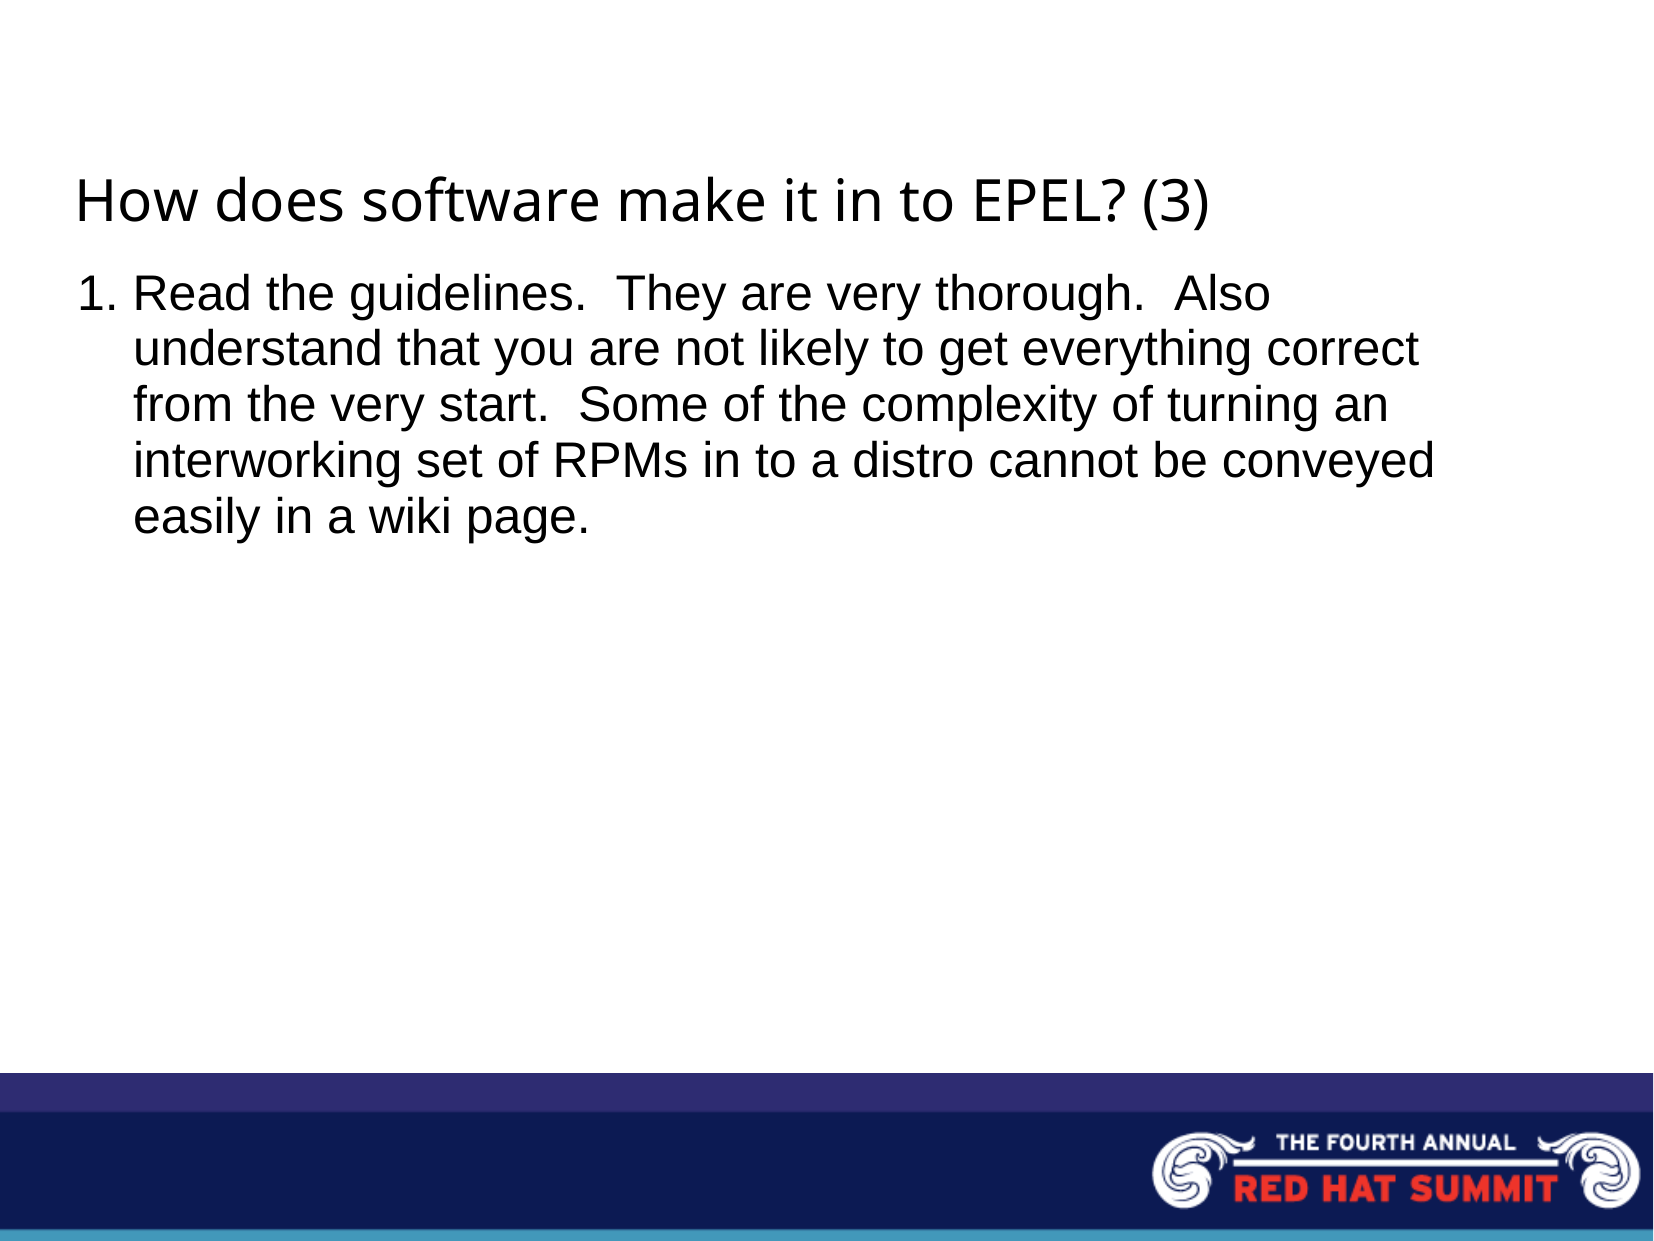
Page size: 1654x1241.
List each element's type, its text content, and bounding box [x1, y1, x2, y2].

title How does software make it in to EPEL? (3) [74, 140, 1506, 259]
picture [0, 1073, 1654, 1241]
list 1. Read the guidelines. They are very thorough. Also understand that you are not likely to get everything correct from the very start. Some of the complexity of turning an interworking set of RPMs in to a distro cannot be conveyed easily in a wiki page. [77, 264, 1500, 1174]
